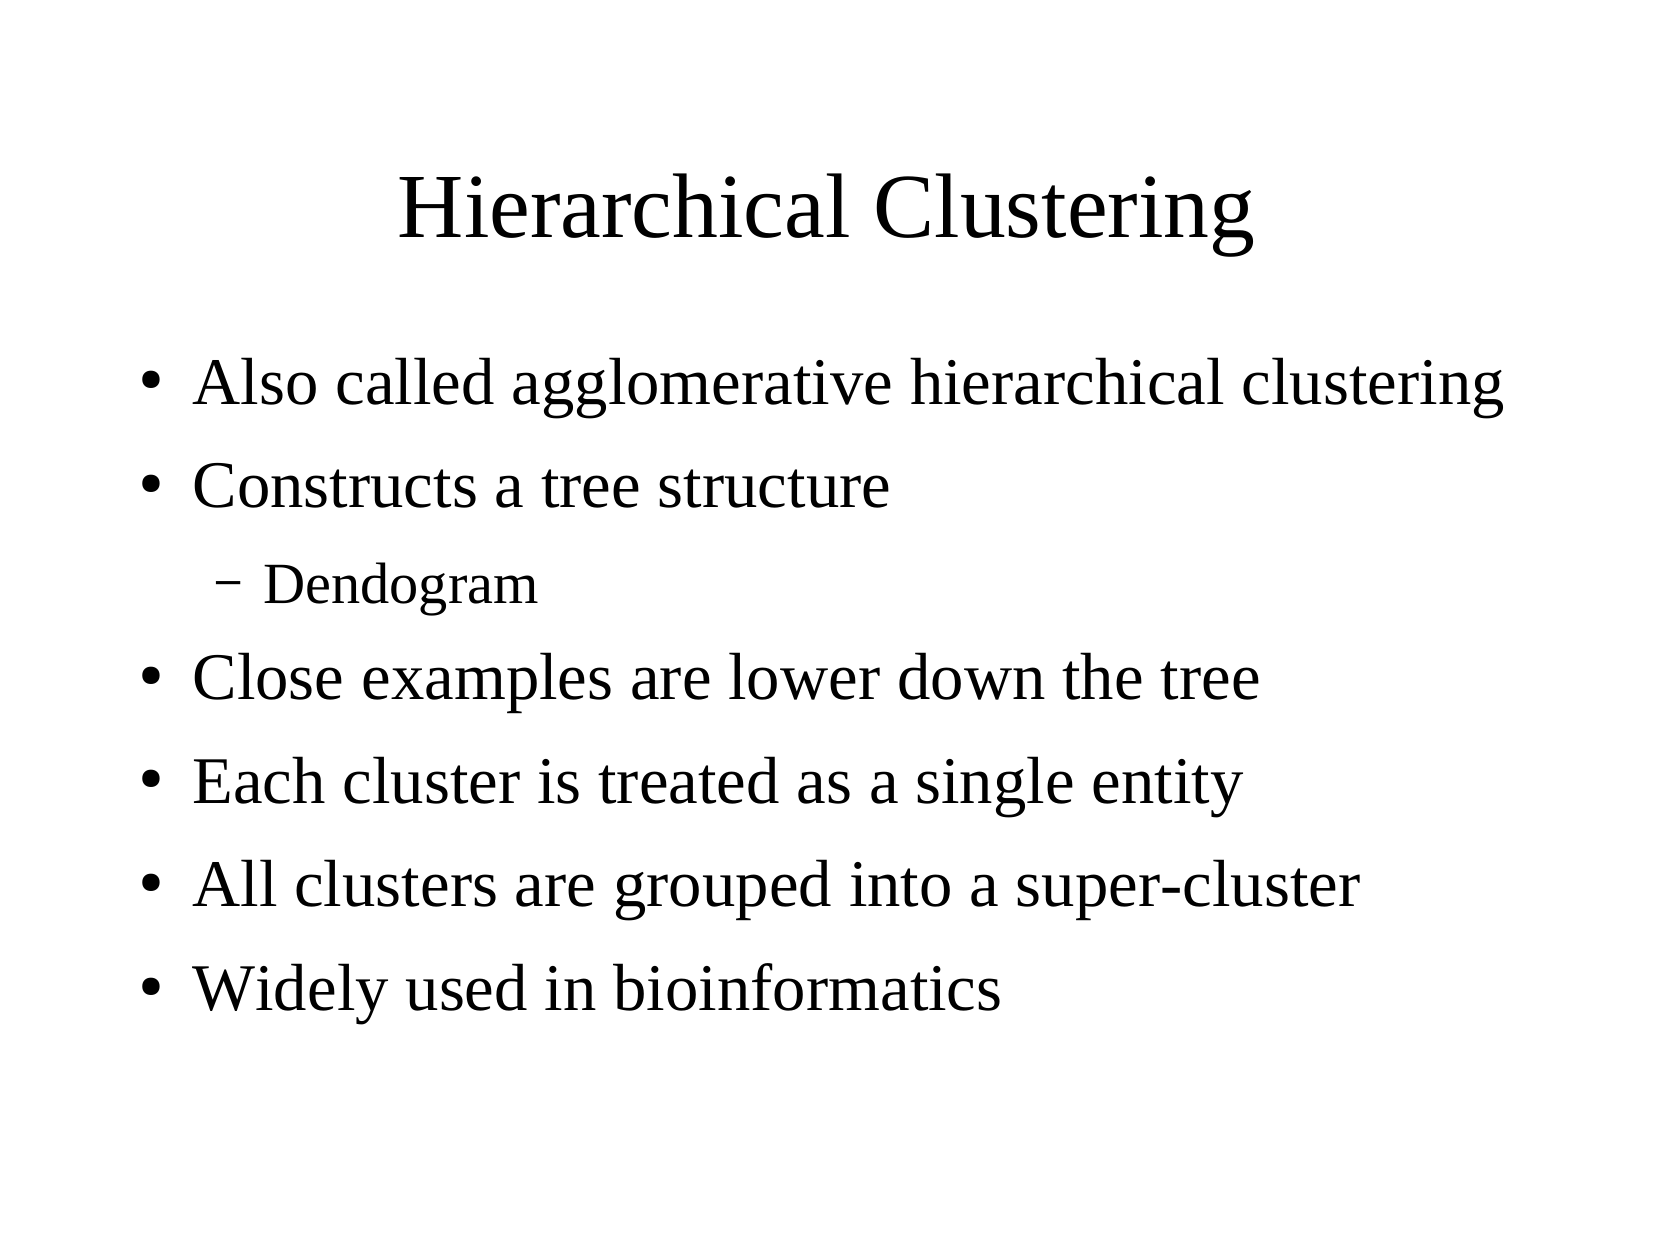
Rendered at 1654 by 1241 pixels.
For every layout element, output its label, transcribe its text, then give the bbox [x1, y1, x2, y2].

title Hierarchical Clustering [121, 102, 1534, 311]
list Also called agglomerative hierarchical clustering Constructs a tree structure Dendogram Close examples are lower down the tree Each cluster is treated as a single entity All clusters are grouped into a super-cluster Widely used in bioinformatics [121, 344, 1534, 1127]
